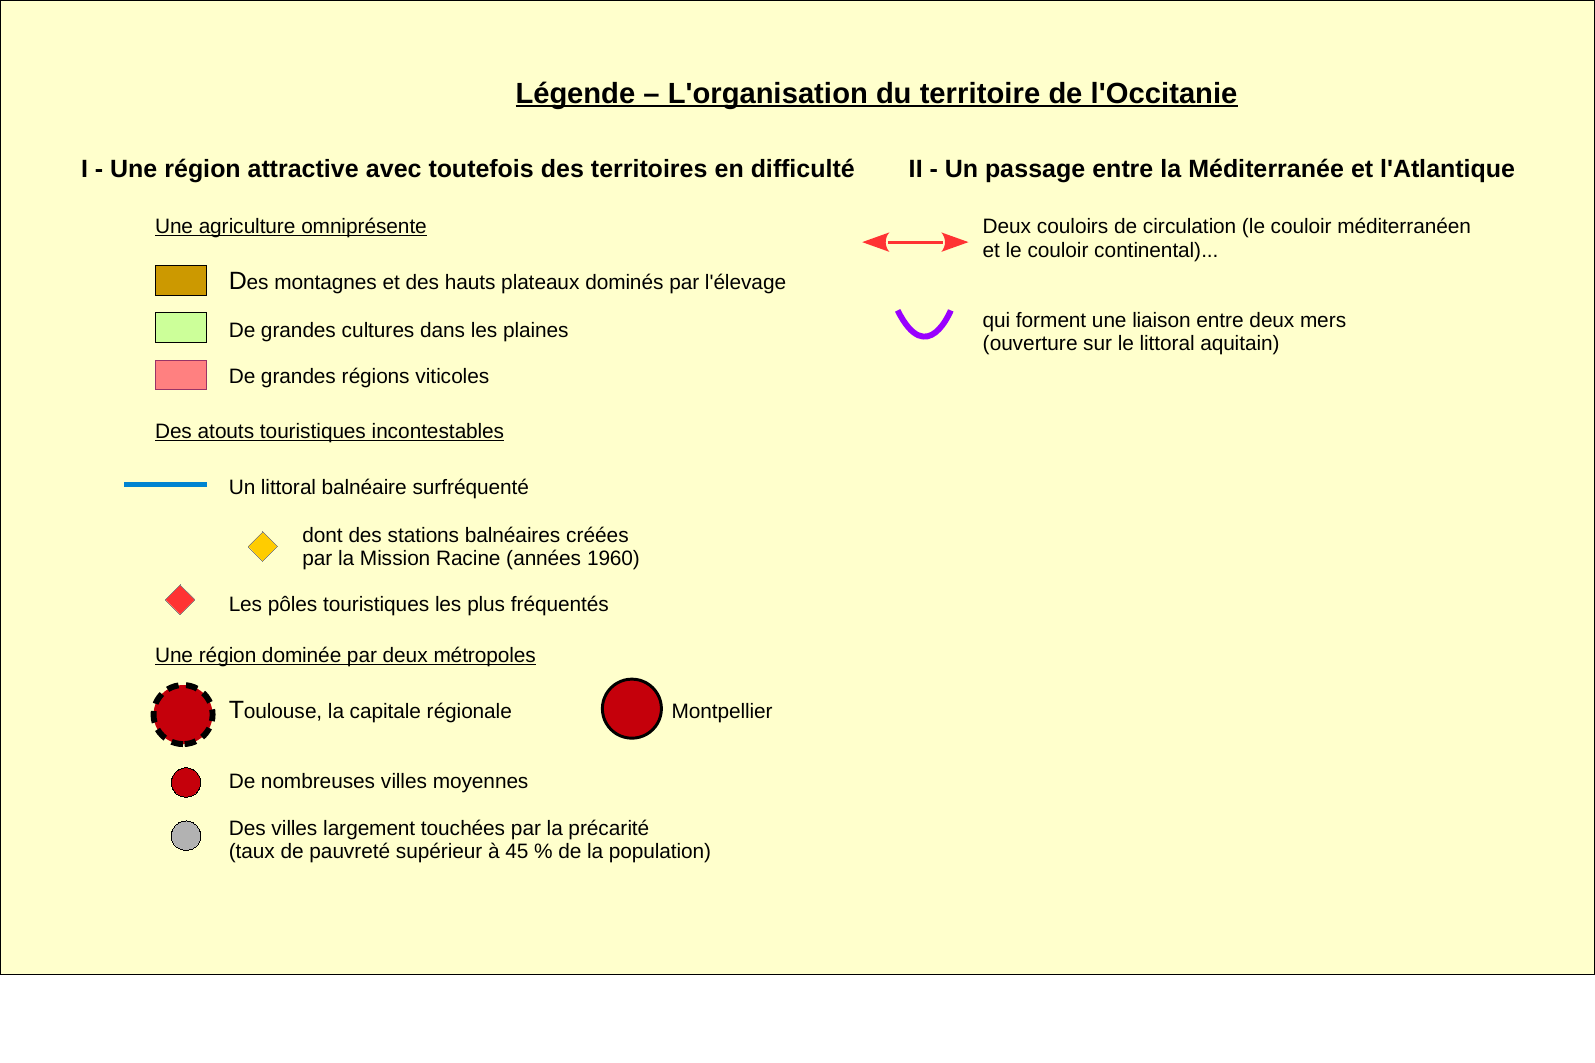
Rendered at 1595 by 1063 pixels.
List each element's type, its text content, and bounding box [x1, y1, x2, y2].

text_box Légende – L'organisation du territoire de l'Occitanie [500, 69, 1254, 119]
text_box [171, 767, 201, 798]
text_box [155, 312, 207, 343]
text_box [602, 679, 662, 739]
text_box [153, 685, 213, 745]
text_box [155, 265, 207, 296]
text_box I - Une région attractive avec toutefois des territoires en difficulté Une agriculture omniprésente Des montagnes et des hauts plateaux dominés par l'élevage De grandes cultures dans les plaines De grandes régions viticoles Des atouts touristiques incontestables Un littoral balnéaire surfréquenté dont des stations balnéaires créées par la Mission Racine (années 1960) Les pôles touristiques les plus fréquentés Une région dominée par deux métropoles Toulouse, la capitale régionale Montpellier De nombreuses villes moyennes Des villes largement touchées par la précarité (taux de pauvreté supérieur à 45 % de la population) [66, 147, 871, 1003]
text_box [155, 360, 207, 390]
text_box [165, 584, 195, 615]
text_box [171, 820, 201, 851]
text_box [248, 531, 278, 562]
text_box [0, 0, 1595, 975]
text_box II - Un passage entre la Méditerranée et l'Atlantique Deux couloirs de circulation (le couloir méditerranéen et le couloir continental)... qui forment une liaison entre deux mers (ouverture sur le littoral aquitain) [894, 147, 1595, 644]
